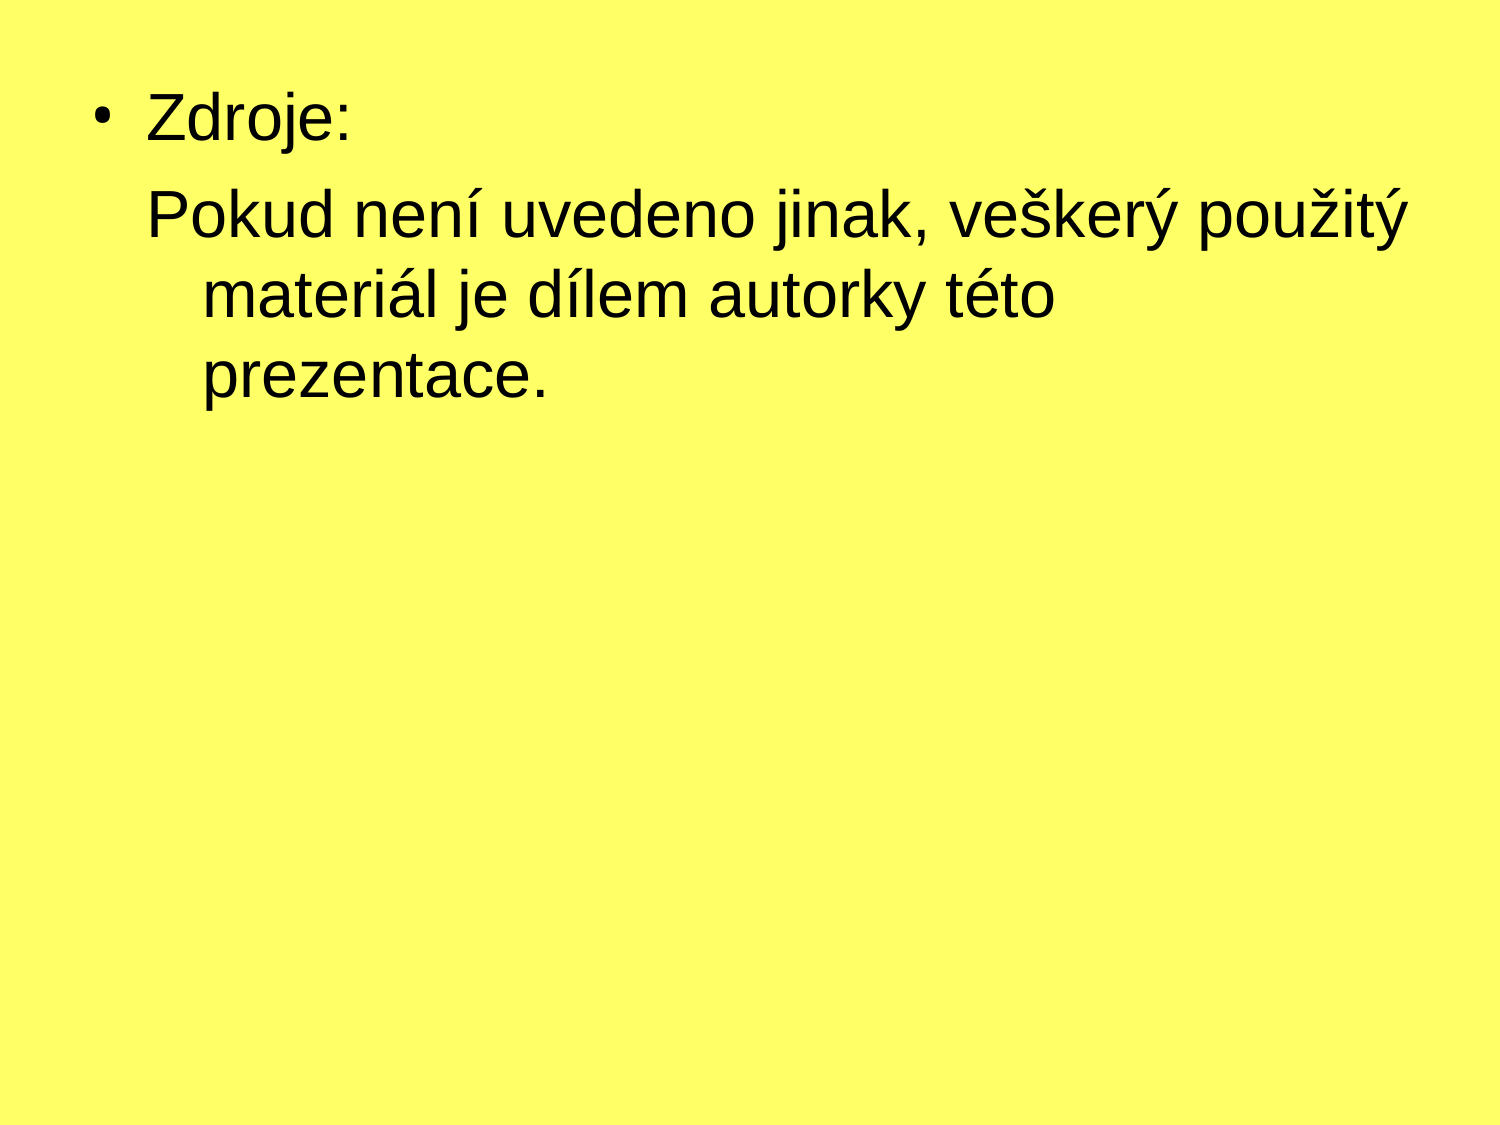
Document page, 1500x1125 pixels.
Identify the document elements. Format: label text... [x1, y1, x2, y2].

list Zdroje: Pokud není uvedeno jinak, veškerý použitý materiál je dílem autorky této prezentace. [75, 66, 1426, 1005]
